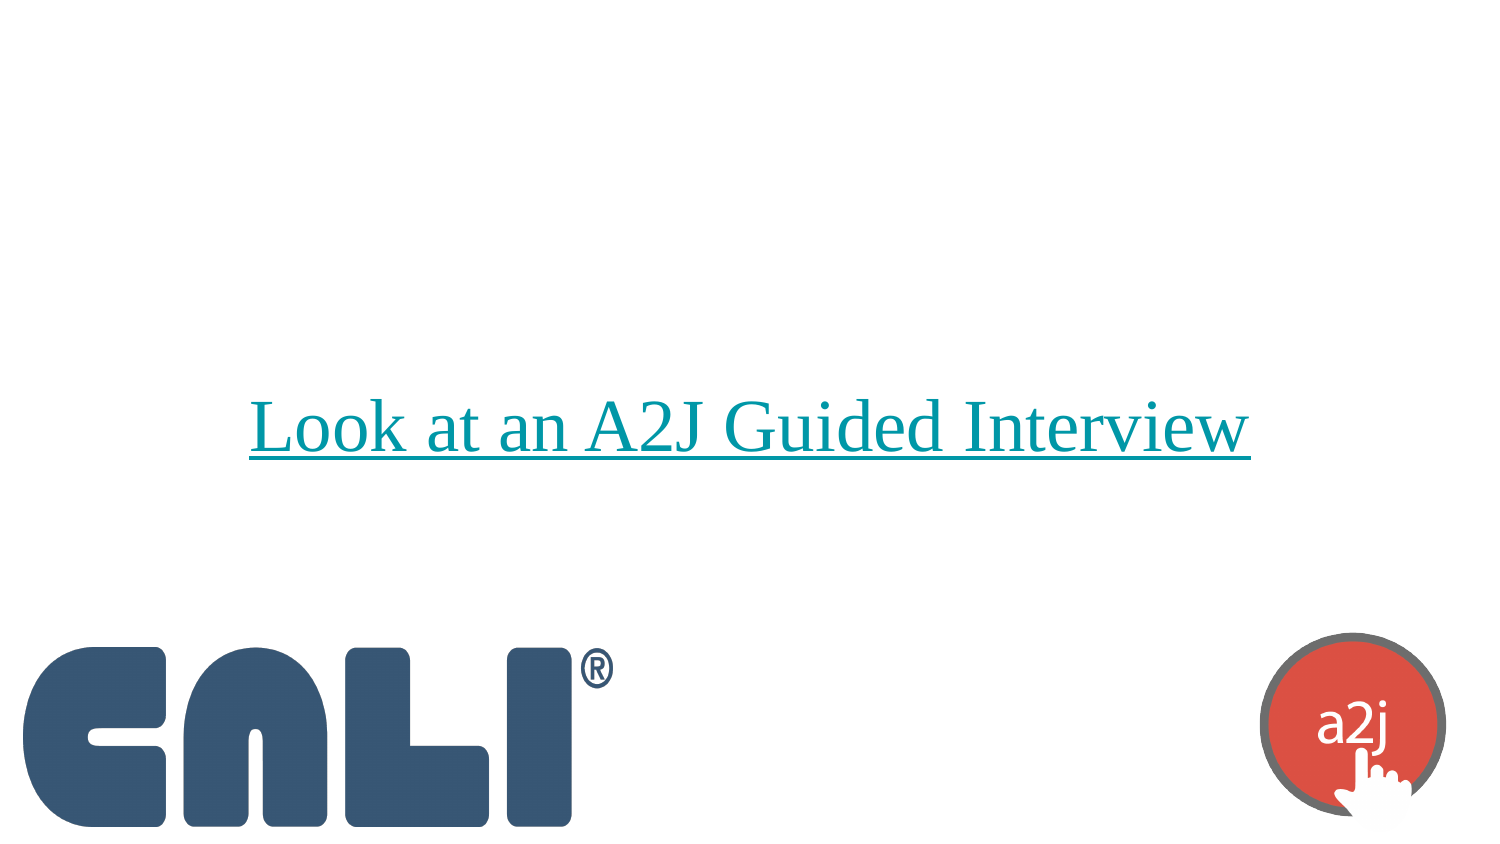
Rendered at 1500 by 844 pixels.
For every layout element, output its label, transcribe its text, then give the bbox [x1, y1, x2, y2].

title Look at an A2J Guided Interview [51, 352, 1449, 491]
picture [23, 647, 613, 827]
picture [1255, 629, 1450, 844]
